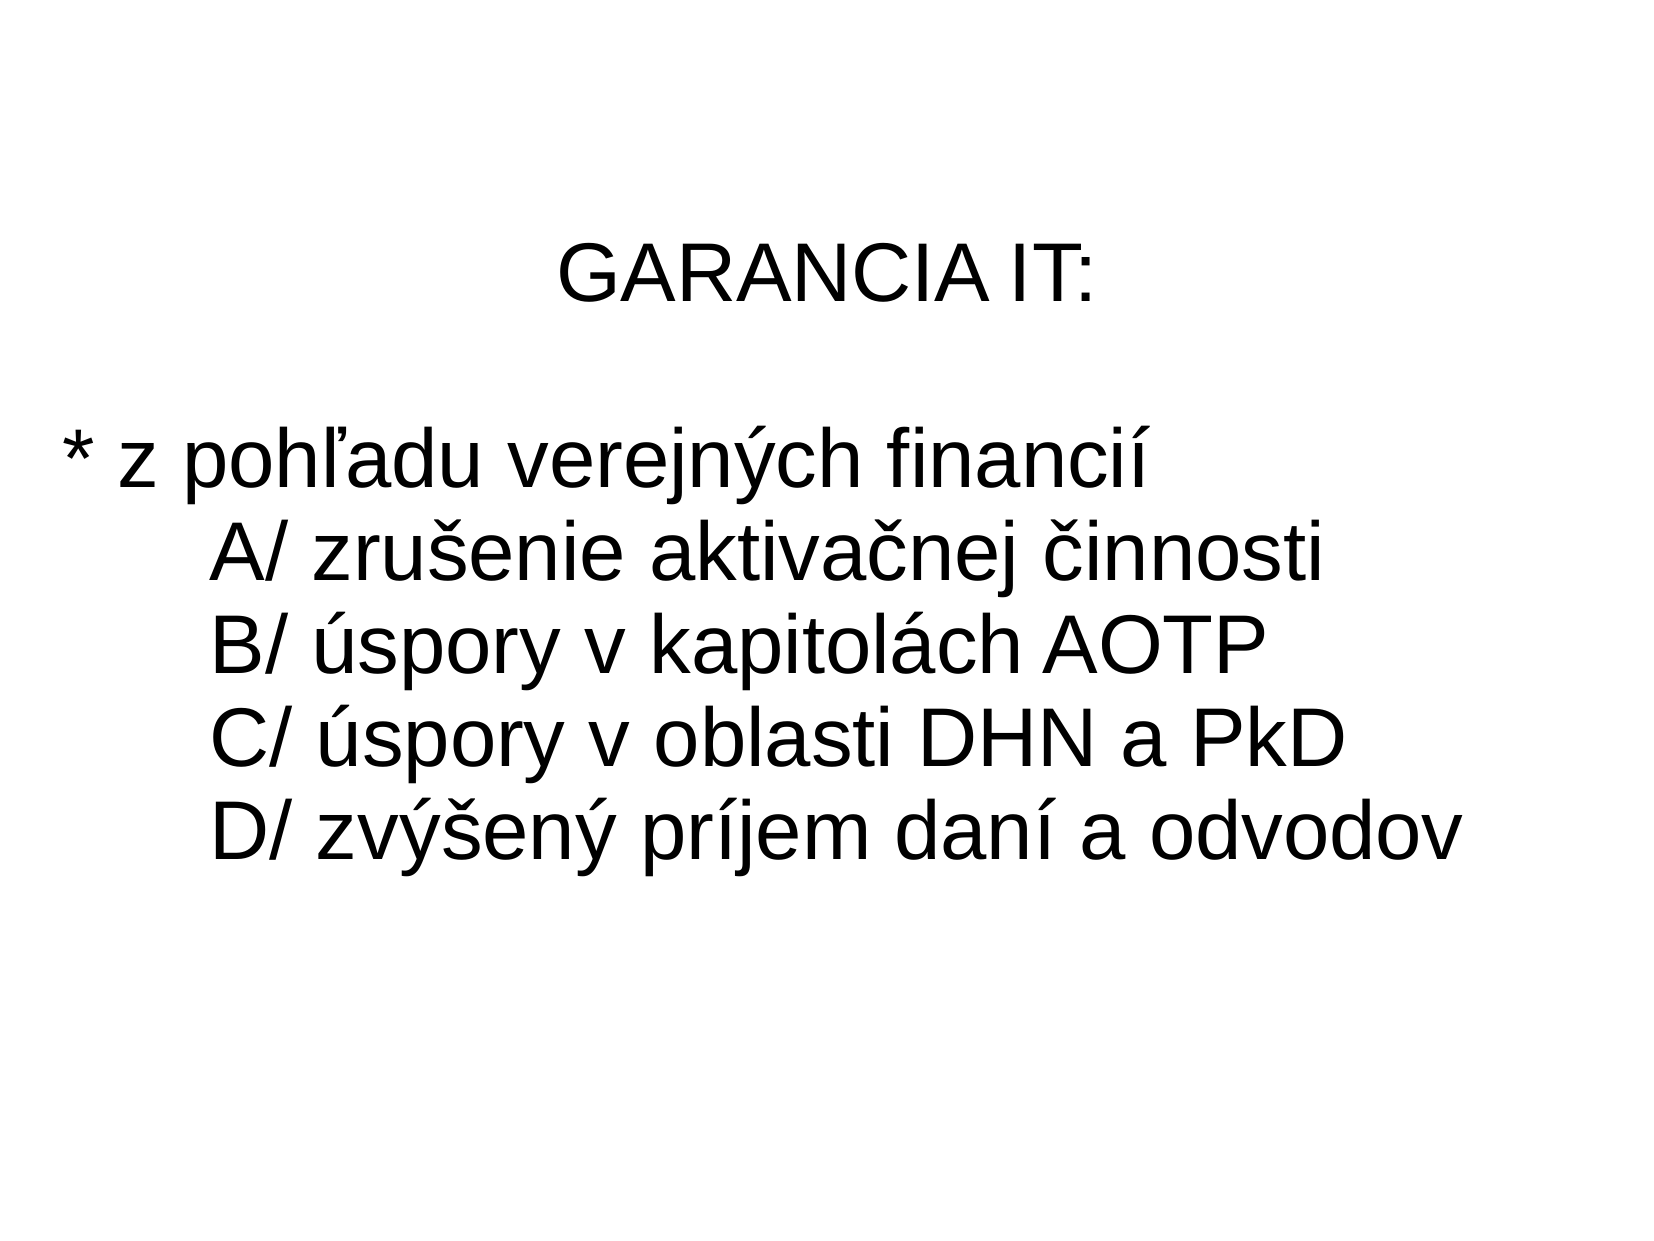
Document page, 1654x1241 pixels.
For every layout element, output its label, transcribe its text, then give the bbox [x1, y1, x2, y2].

text_box GARANCIA IT: * z pohľadu verejných financií A/ zrušenie aktivačnej činnosti B/ úspory v kapitolách AOTP C/ úspory v oblasti DHN a PkD D/ zvýšený príjem daní a odvodov [47, 218, 1607, 1113]
